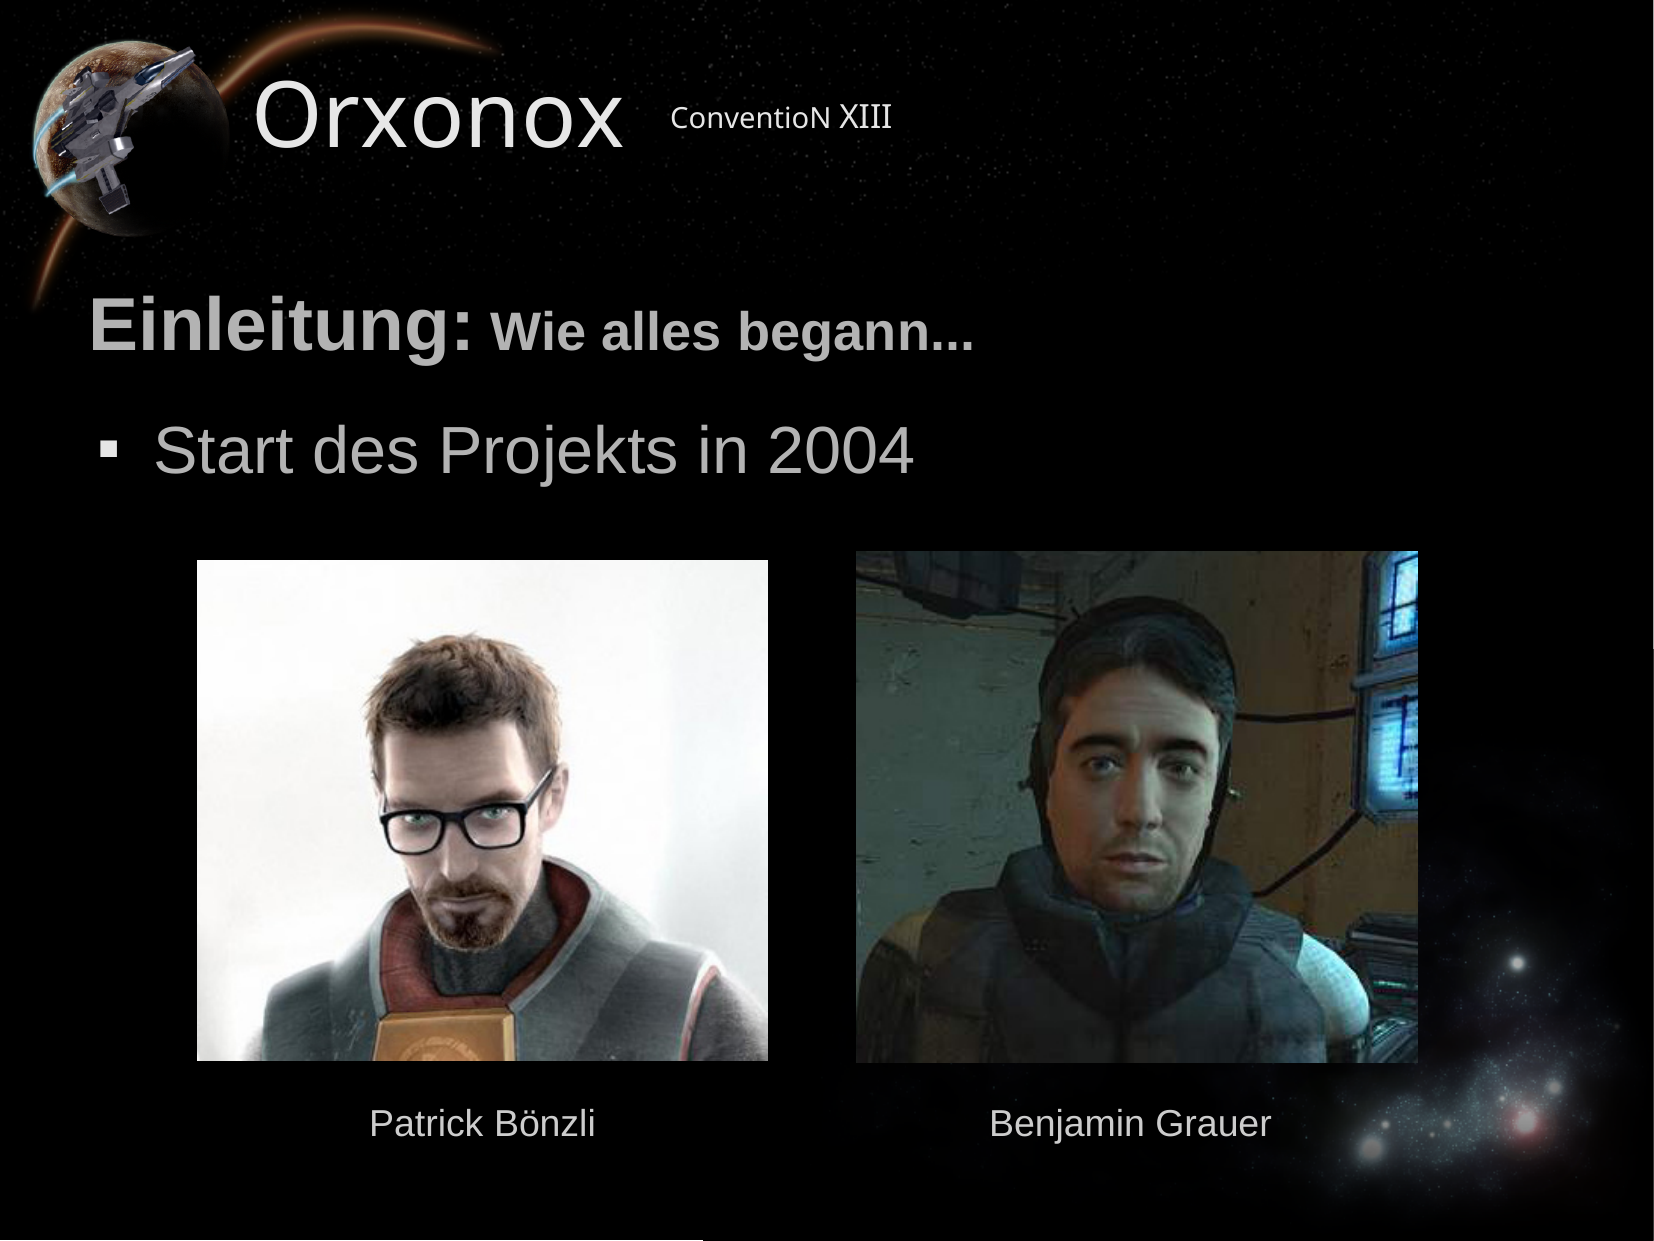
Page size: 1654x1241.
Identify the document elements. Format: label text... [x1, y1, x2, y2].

picture [0, 0, 1607, 443]
picture [197, 551, 1654, 1241]
text_box Benjamin Grauer [974, 1094, 1300, 1152]
list Start des Projekts in 2004 [82, 413, 1571, 502]
text_box Patrick Bönzli [354, 1094, 621, 1152]
title Einleitung: Wie alles begann... [88, 273, 1577, 377]
